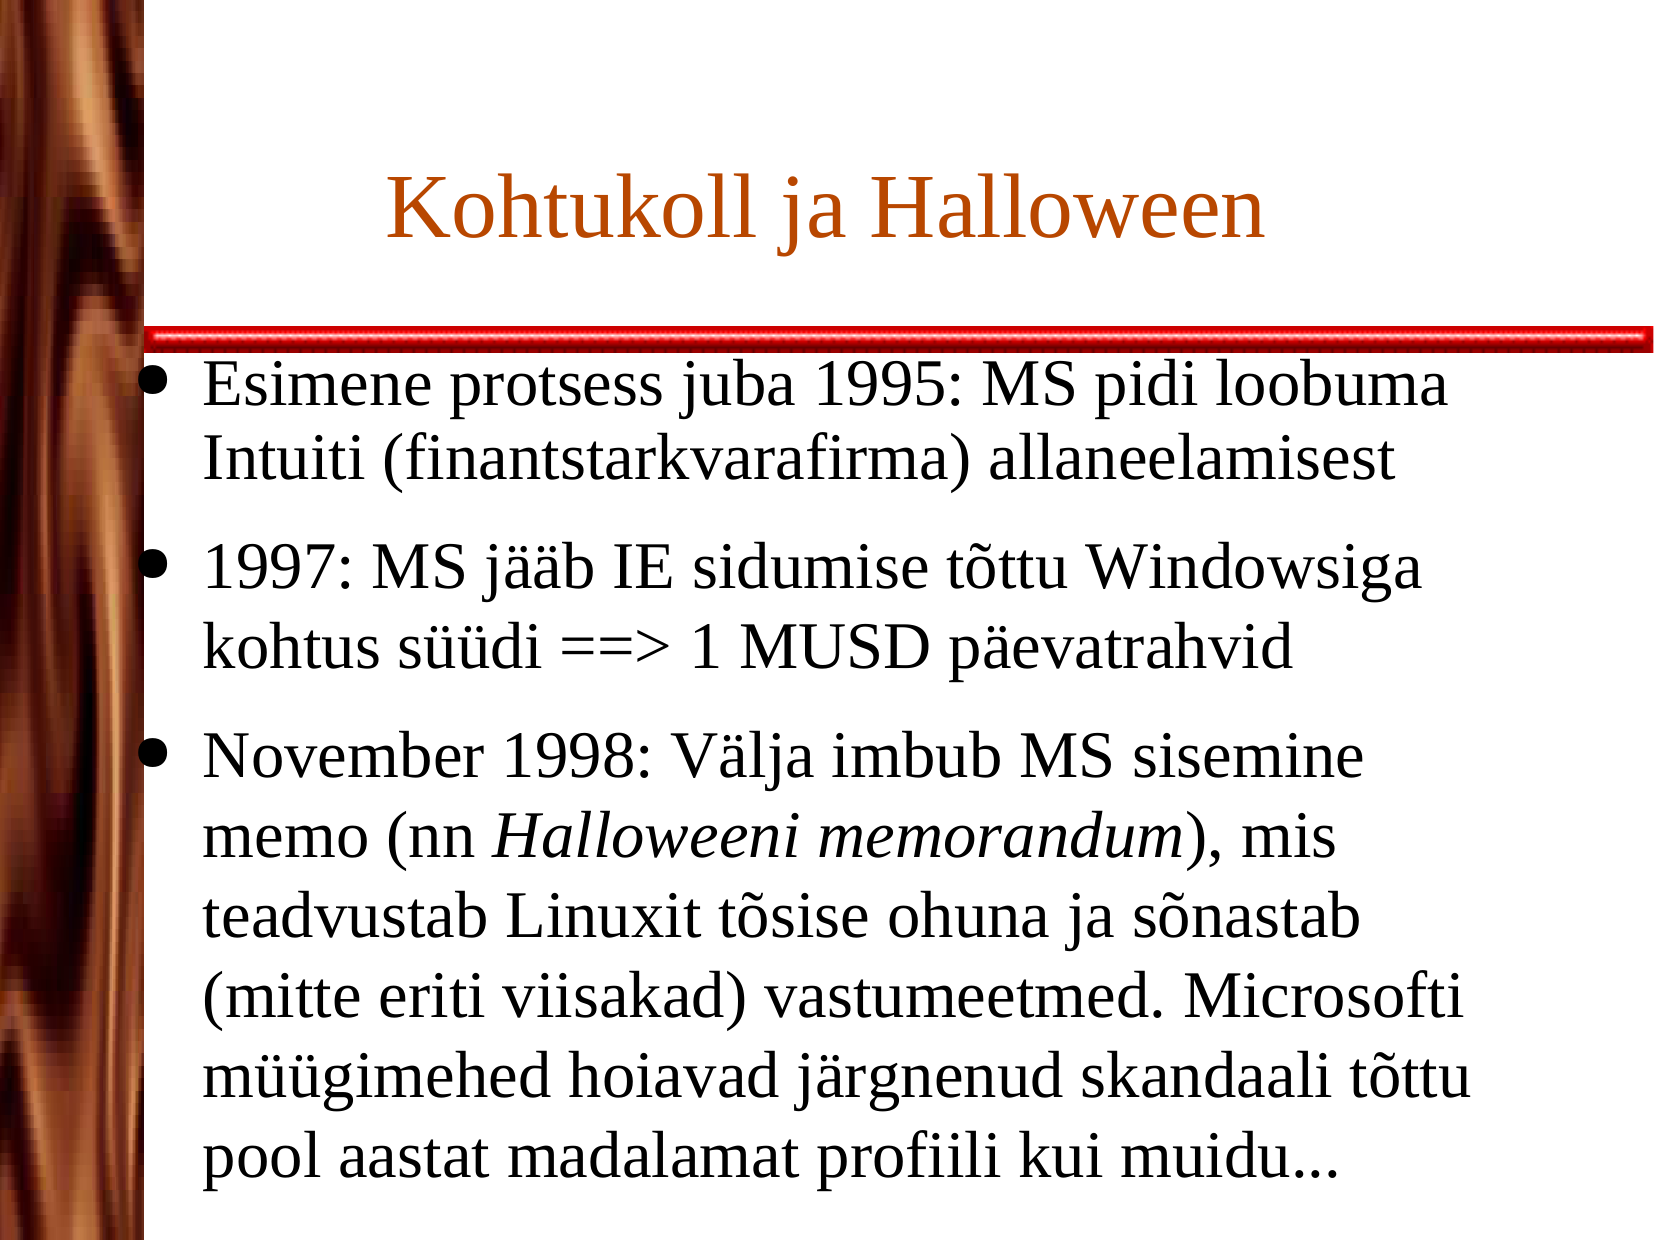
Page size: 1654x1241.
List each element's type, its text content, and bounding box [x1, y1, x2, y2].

list Esimene protsess juba 1995: MS pidi loobuma Intuiti (finantstarkvarafirma) allaneelamisest 1997: MS jääb IE sidumise tõttu Windowsiga kohtus süüdi ==> 1 MUSD päevatrahvid November 1998: Välja imbub MS sisemine memo (nn Halloweeni memorandum), mis teadvustab Linuxit tõsise ohuna ja sõnastab (mitte eriti viisakad) vastumeetmed. Microsofti müügimehed hoiavad järgnenud skandaali tõttu pool aastat madalamat profiili kui muidu... [121, 344, 1533, 1192]
picture [0, 0, 1654, 1240]
title Kohtukoll ja Halloween [121, 100, 1533, 312]
